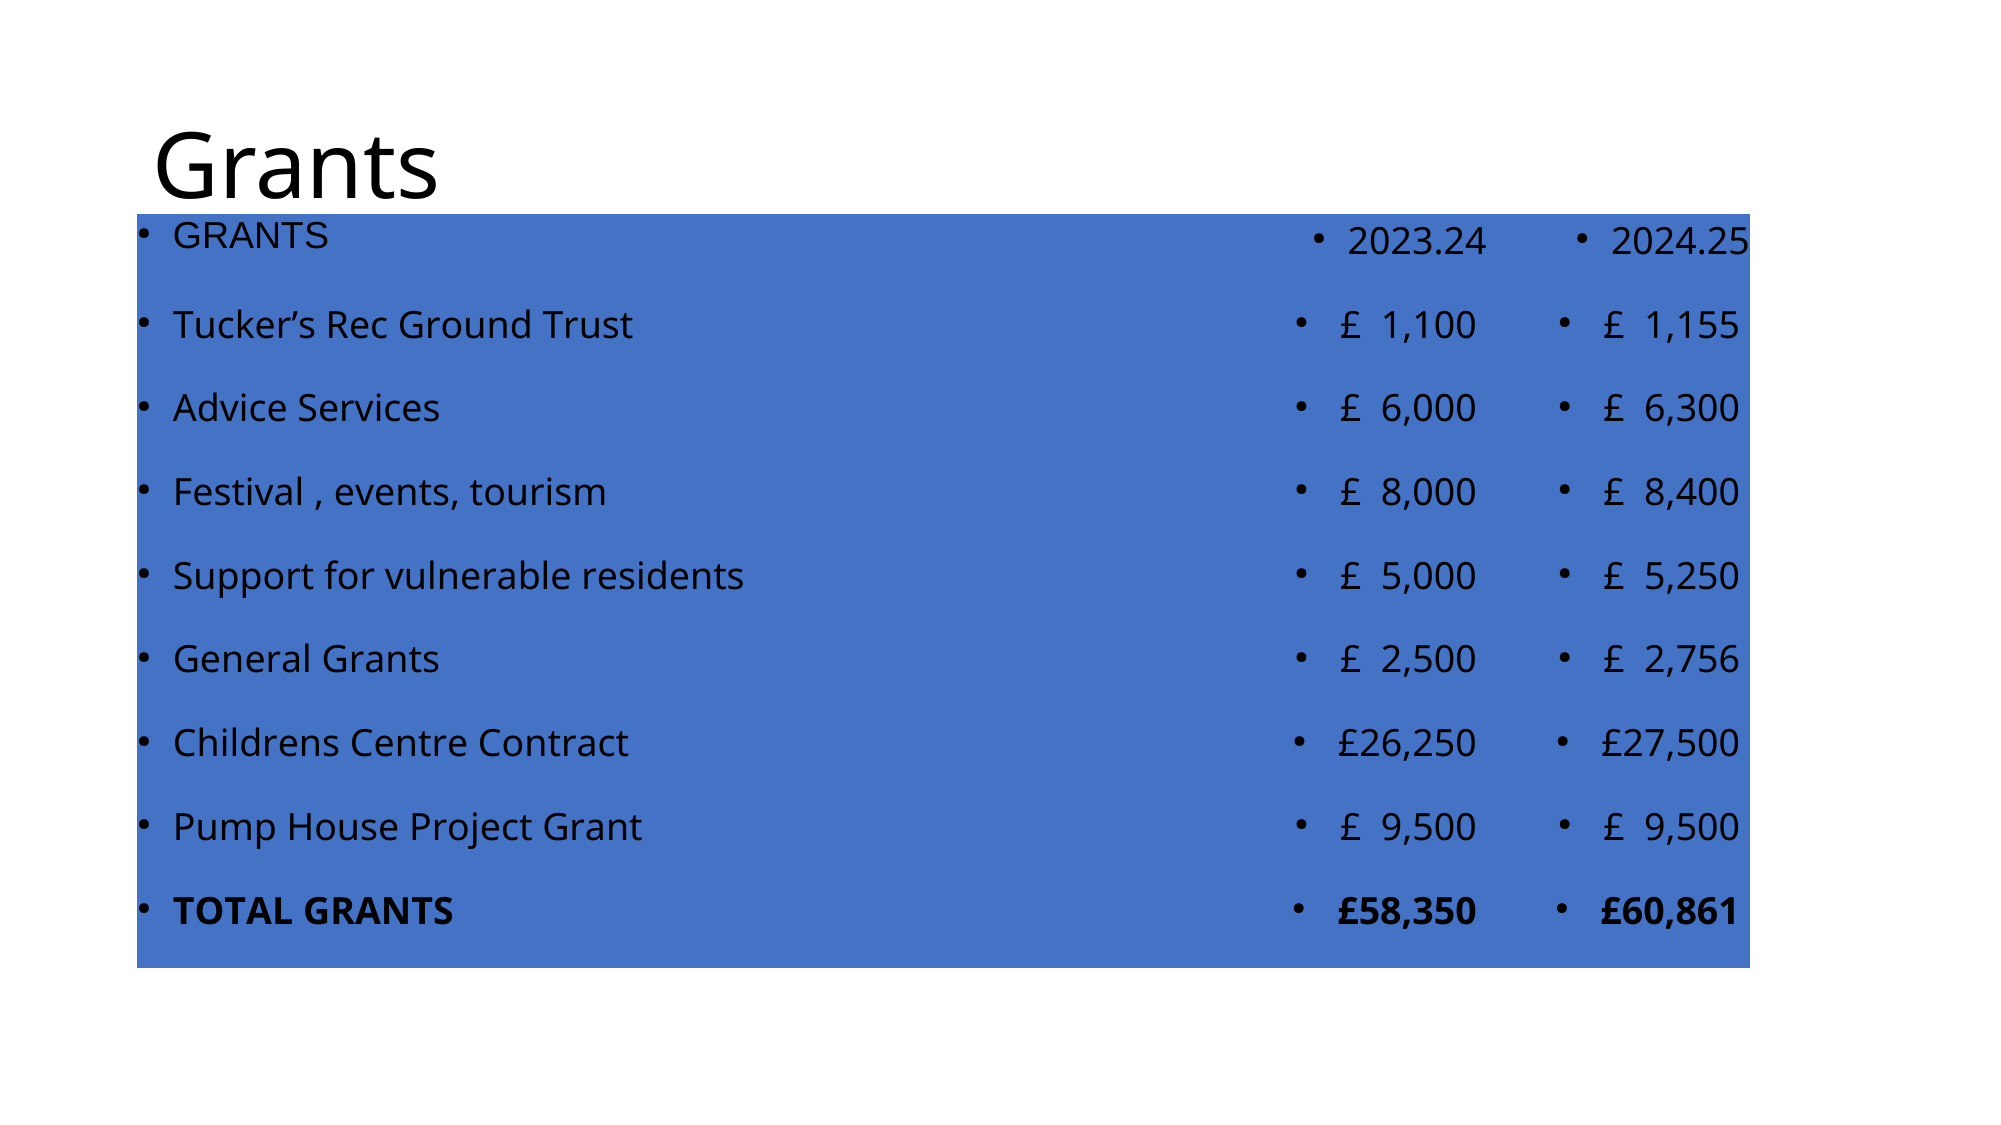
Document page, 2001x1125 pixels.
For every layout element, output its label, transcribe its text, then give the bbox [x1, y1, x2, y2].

table_cell £60,861 [1487, 884, 1750, 968]
table_cell £ 1,155 [1487, 298, 1750, 382]
table_cell £ 6,300 [1487, 382, 1750, 466]
table_cell £27,500 [1487, 717, 1750, 800]
table_cell General Grants [137, 633, 1223, 717]
table_cell £ 9,500 [1223, 800, 1487, 884]
table_cell £ 2,756 [1487, 633, 1750, 717]
table_cell Support for vulnerable residents [137, 549, 1223, 633]
table_cell £ 1,100 [1223, 298, 1487, 382]
table_cell £ 8,400 [1487, 466, 1750, 549]
table_header 2024.25 [1487, 214, 1750, 298]
table_cell £ 2,500 [1223, 633, 1487, 717]
table_cell Festival , events, tourism [137, 466, 1223, 549]
table_cell Advice Services [137, 382, 1223, 466]
table_header GRANTS [137, 214, 1223, 298]
table_cell Tucker’s Rec Ground Trust [137, 298, 1223, 382]
table_cell £ 5,250 [1487, 549, 1750, 633]
table_cell £ 9,500 [1487, 800, 1750, 884]
table_cell TOTAL GRANTS [137, 884, 1223, 968]
table_cell £26,250 [1223, 717, 1487, 800]
table_cell £ 5,000 [1223, 549, 1487, 633]
table_header 2023.24 [1223, 214, 1487, 298]
table_cell Childrens Centre Contract [137, 717, 1223, 800]
table_cell £58,350 [1223, 884, 1487, 968]
table_cell Pump House Project Grant [137, 800, 1223, 884]
table_cell £ 8,000 [1223, 466, 1487, 549]
table_cell £ 6,000 [1223, 382, 1487, 466]
title Grants [137, 59, 1863, 278]
